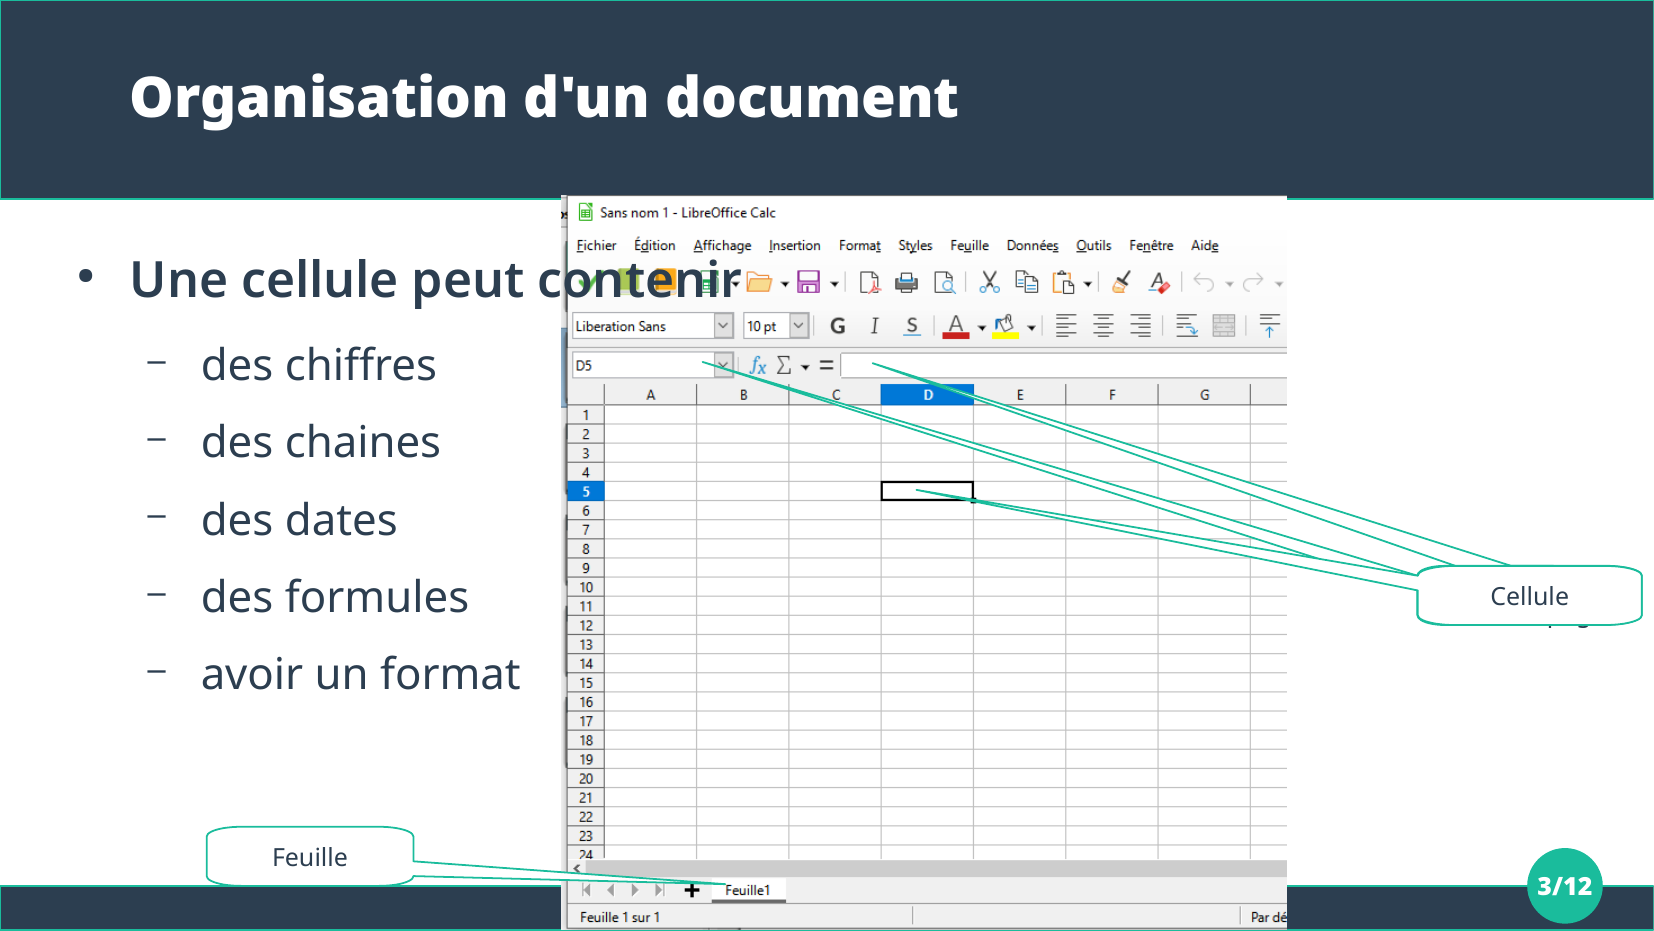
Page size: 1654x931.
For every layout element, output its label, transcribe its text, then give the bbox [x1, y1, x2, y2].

text_box Feuille [206, 864, 726, 886]
picture [561, 864, 1287, 931]
title Organisation d'un document [59, 37, 1595, 155]
text_box Cellule [1595, 565, 1642, 626]
picture [561, 195, 1287, 243]
list Une cellule peut contenir des chiffres des chaines des dates des formules avoir un format [59, 243, 1595, 864]
